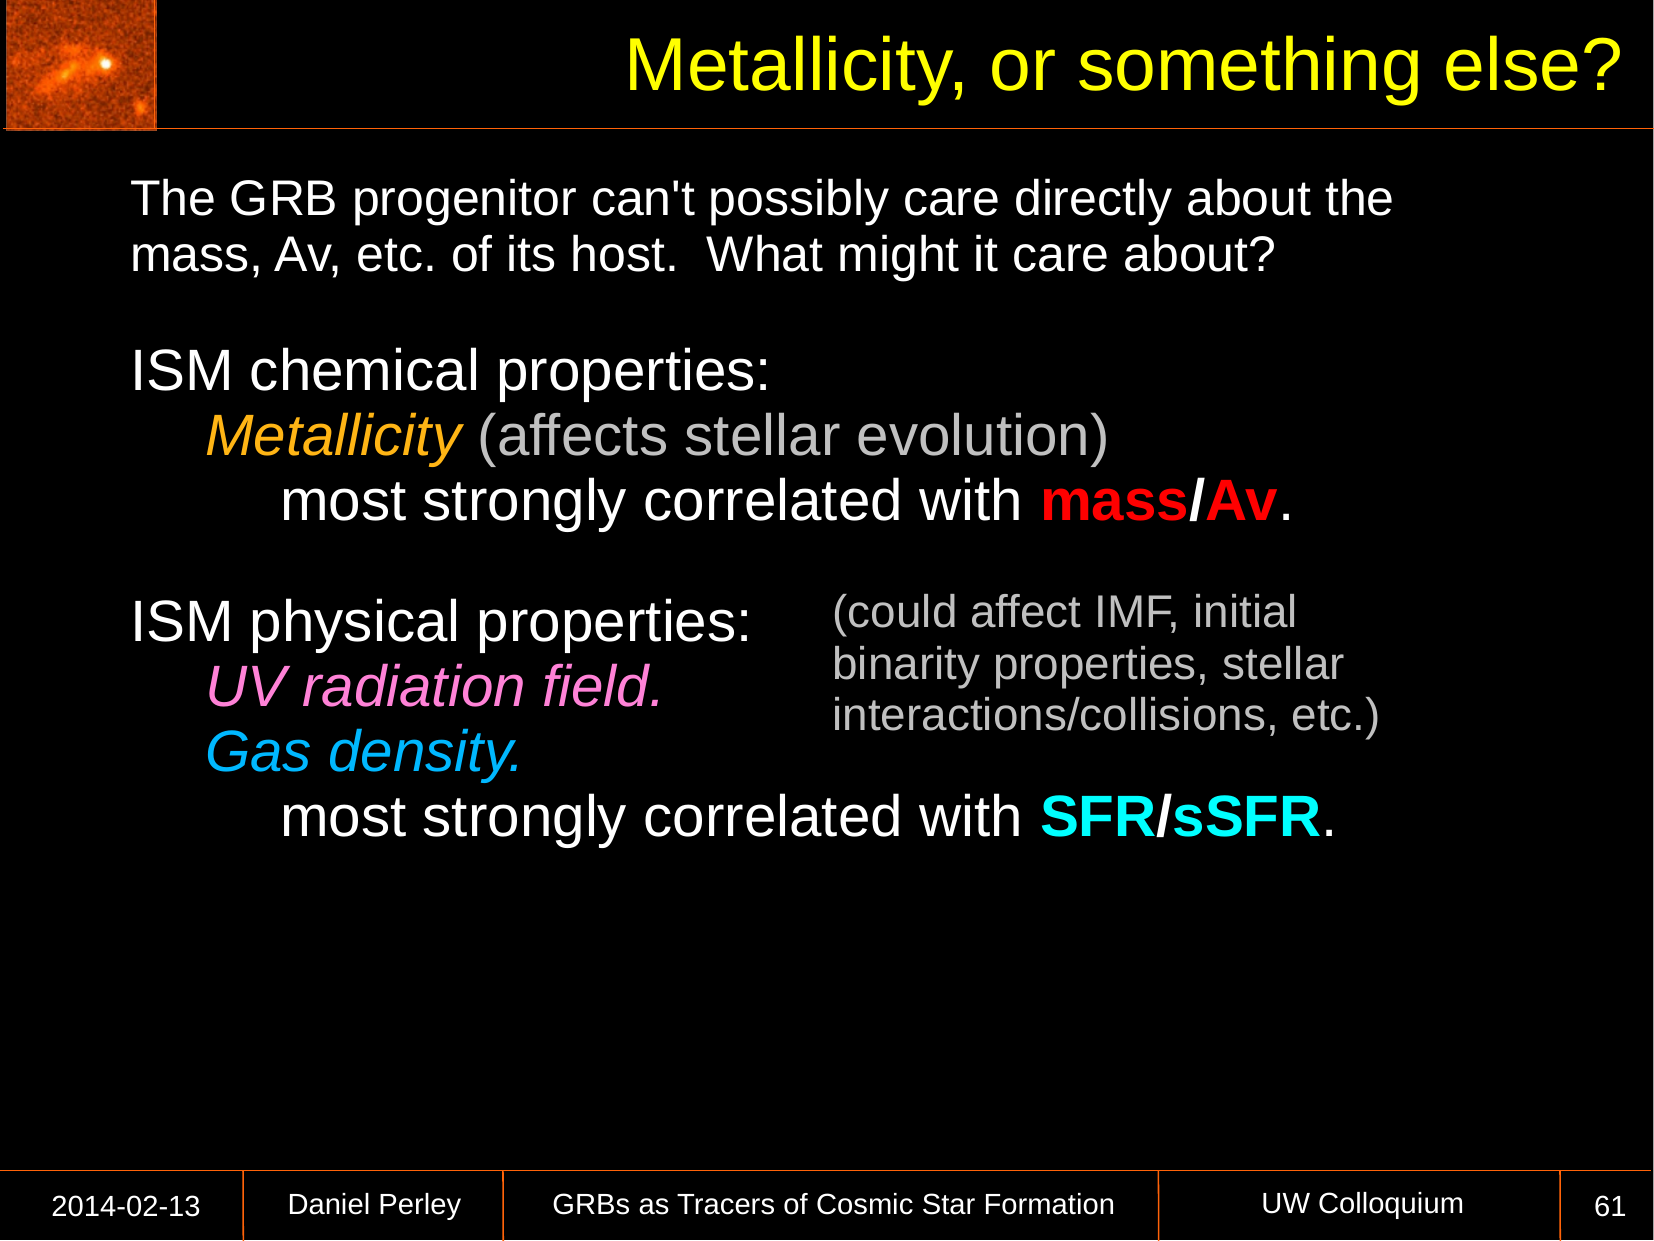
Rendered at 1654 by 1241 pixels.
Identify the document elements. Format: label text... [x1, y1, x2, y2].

picture [7, 0, 154, 128]
title Metallicity, or something else? [187, 21, 1624, 108]
text_box The GRB progenitor can't possibly care directly about the mass, Av, etc. of its host. What might it care about? ISM chemical properties: Metallicity (affects stellar evolution) most strongly correlated with mass/Av. ISM physical properties: UV radiation field. Gas density. most strongly correlated with SFR/sSFR. [112, 160, 1426, 915]
text_box (could affect IMF, initial binarity properties, stellar interactions/collisions, etc.) [814, 576, 1426, 751]
